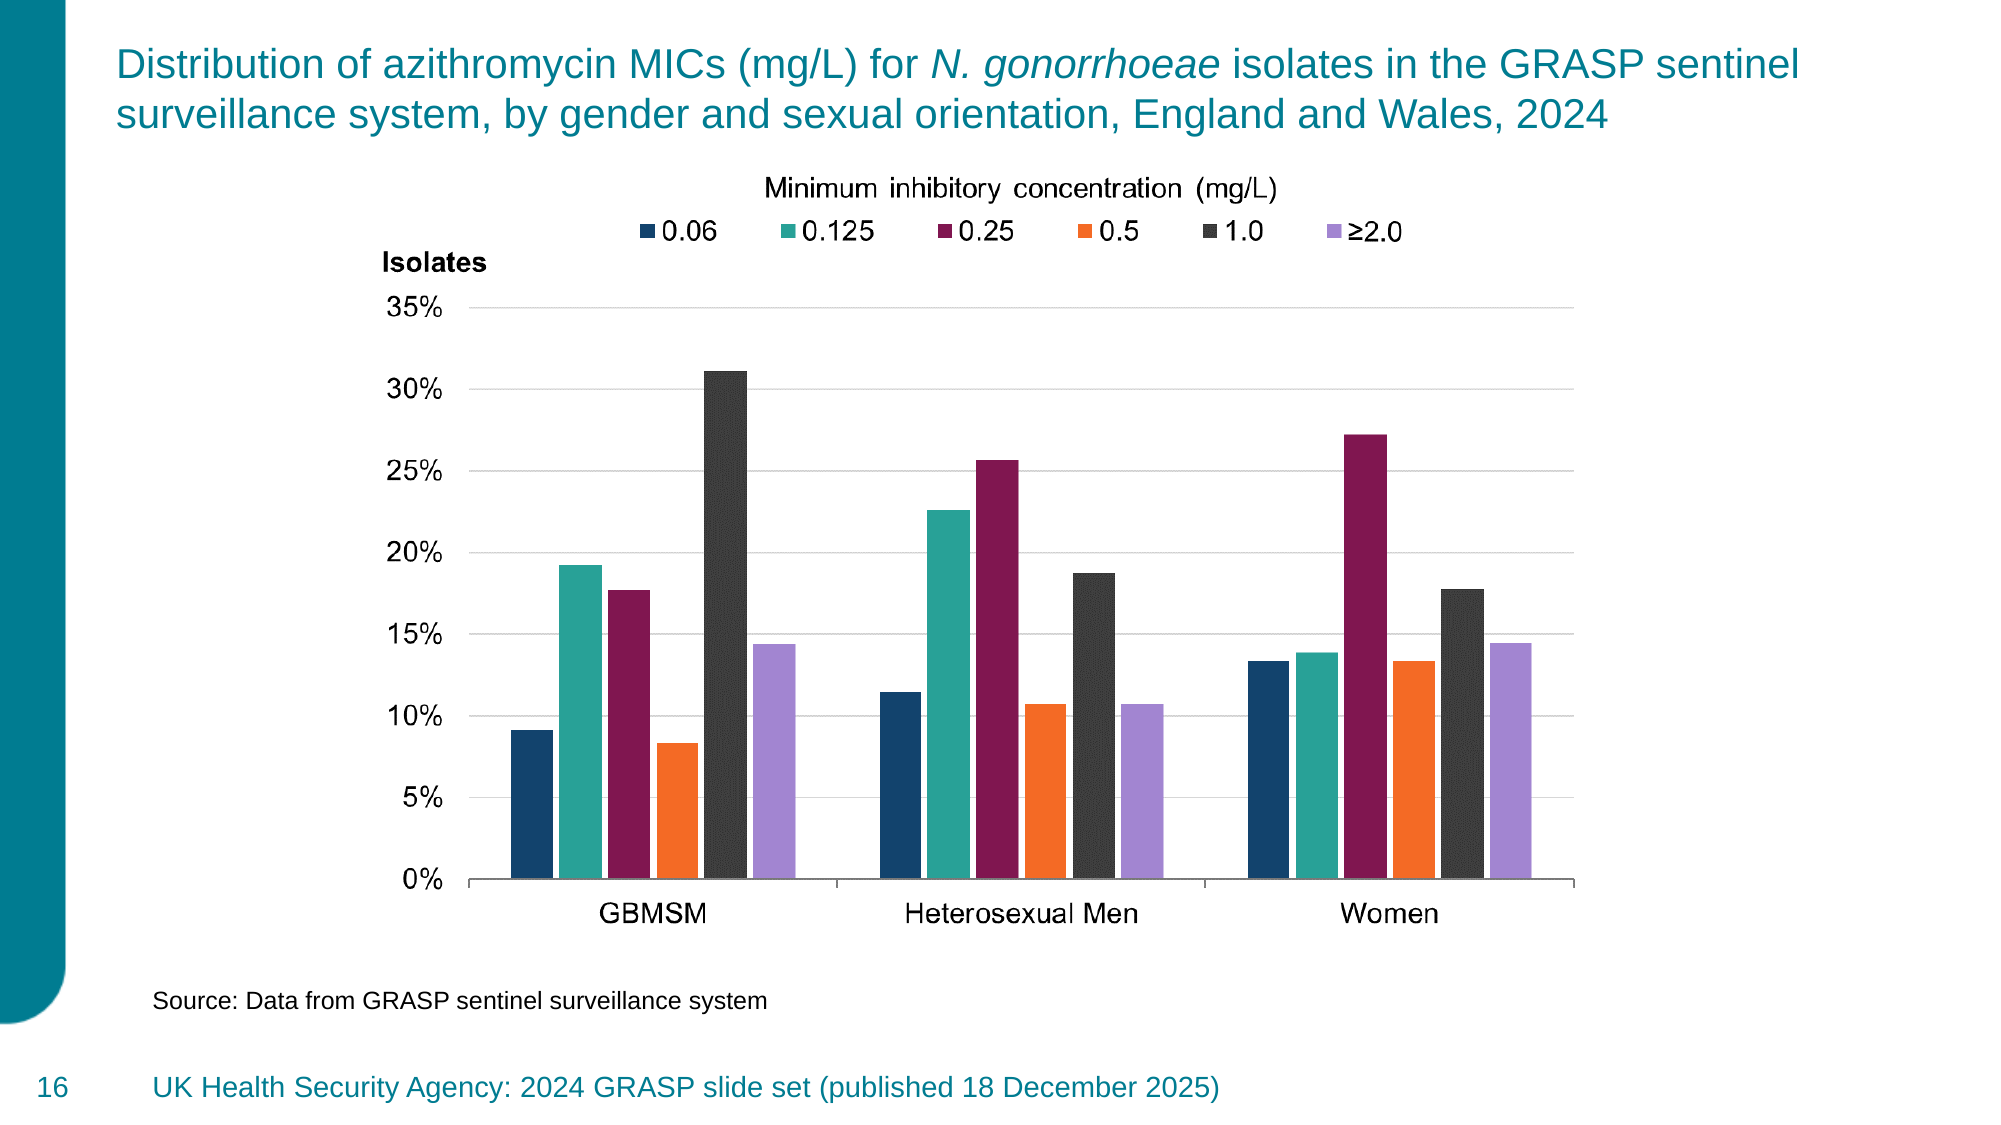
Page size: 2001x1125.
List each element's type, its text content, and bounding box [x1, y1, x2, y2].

text_box UK Health Security Agency: 2024 GRASP slide set (published 18 December 2025) [137, 1056, 1780, 1116]
picture [368, 157, 1591, 943]
text_box Source: Data from GRASP sentinel surveillance system [137, 976, 1138, 1023]
text_box [21, 1056, 120, 1117]
title Distribution of azithromycin MICs (mg/L) for N. gonorrhoeae isolates in the GRASP sentinel surveillance system, by gender and sexual orientation, England and Wales, 2024 [101, 29, 1926, 147]
